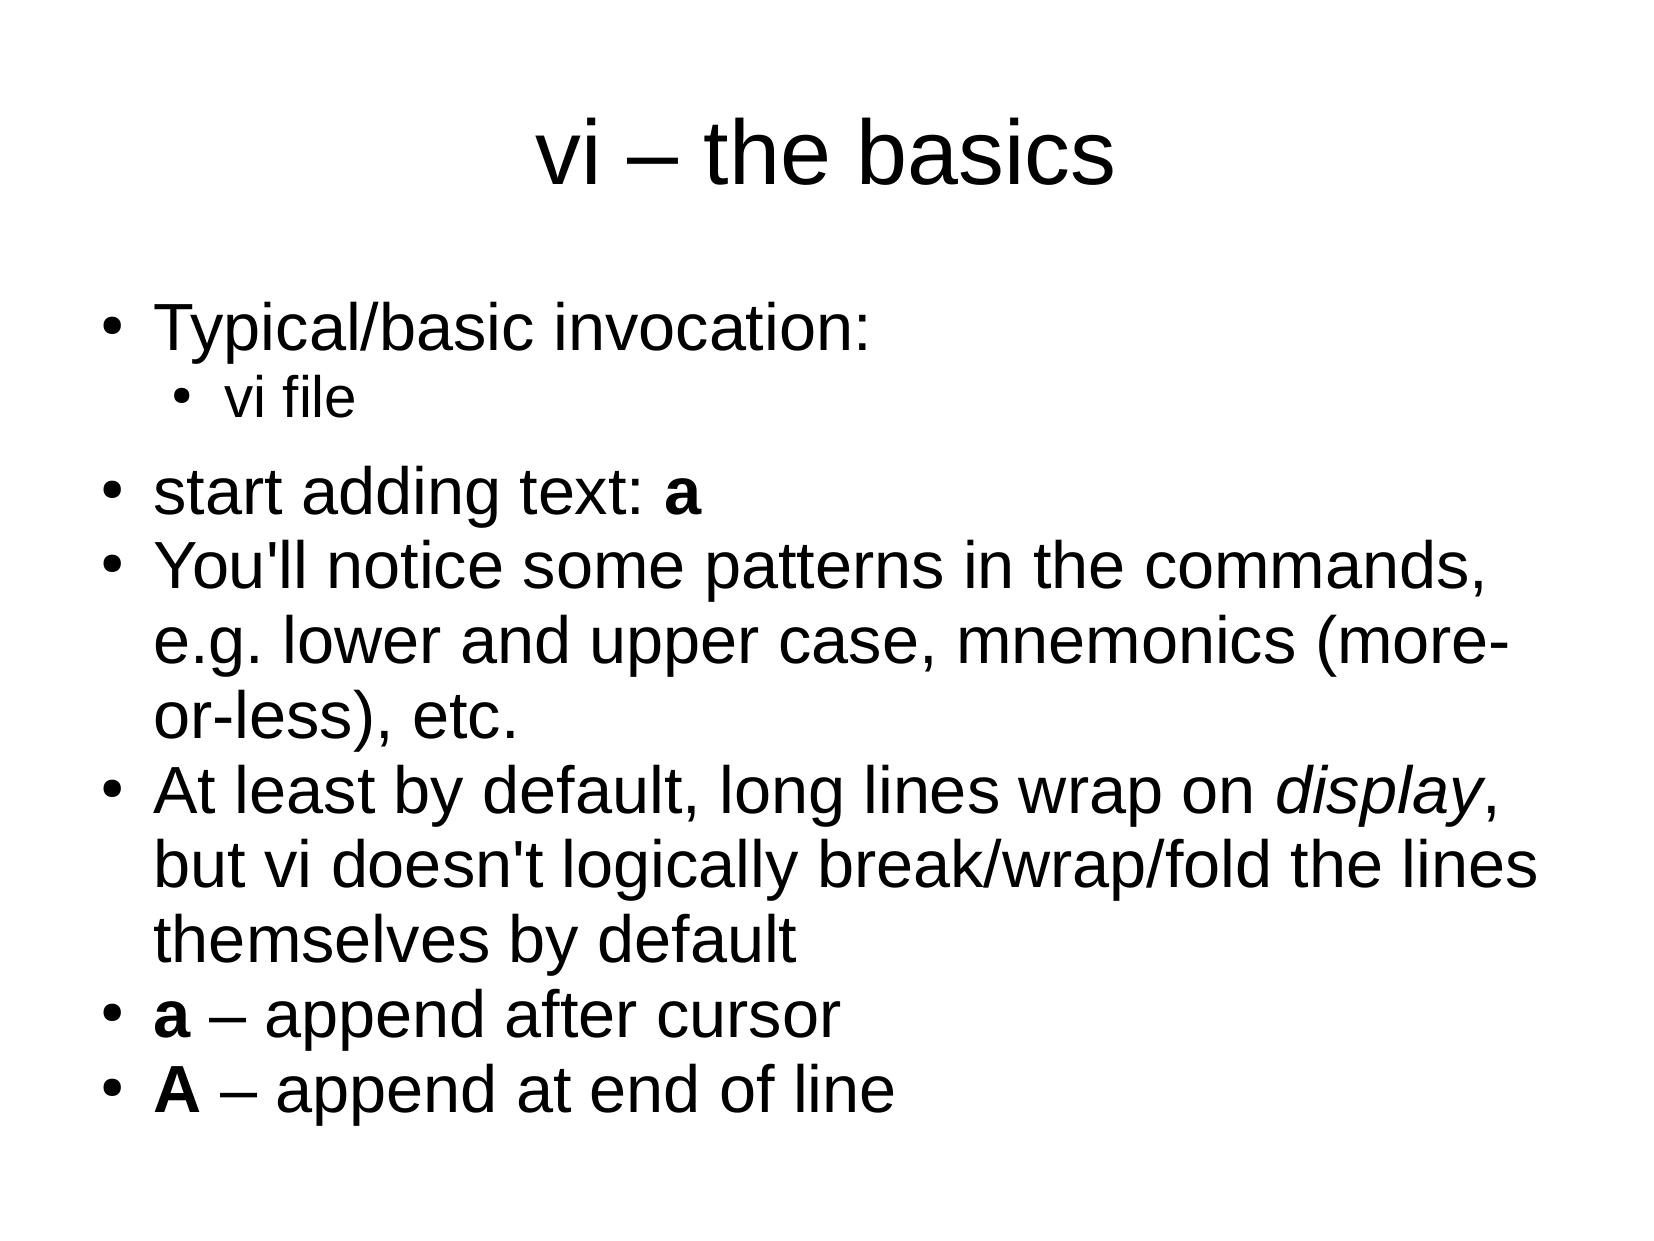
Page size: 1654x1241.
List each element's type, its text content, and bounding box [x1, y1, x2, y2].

title vi – the basics [82, 56, 1571, 250]
list Typical/basic invocation: vi file start adding text: a You'll notice some patterns in the commands, e.g. lower and upper case, mnemonics (more-or-less), etc. At least by default, long lines wrap on display, but vi doesn't logically break/wrap/fold the lines themselves by default a – append after cursor A – append at end of line [82, 290, 1571, 1127]
